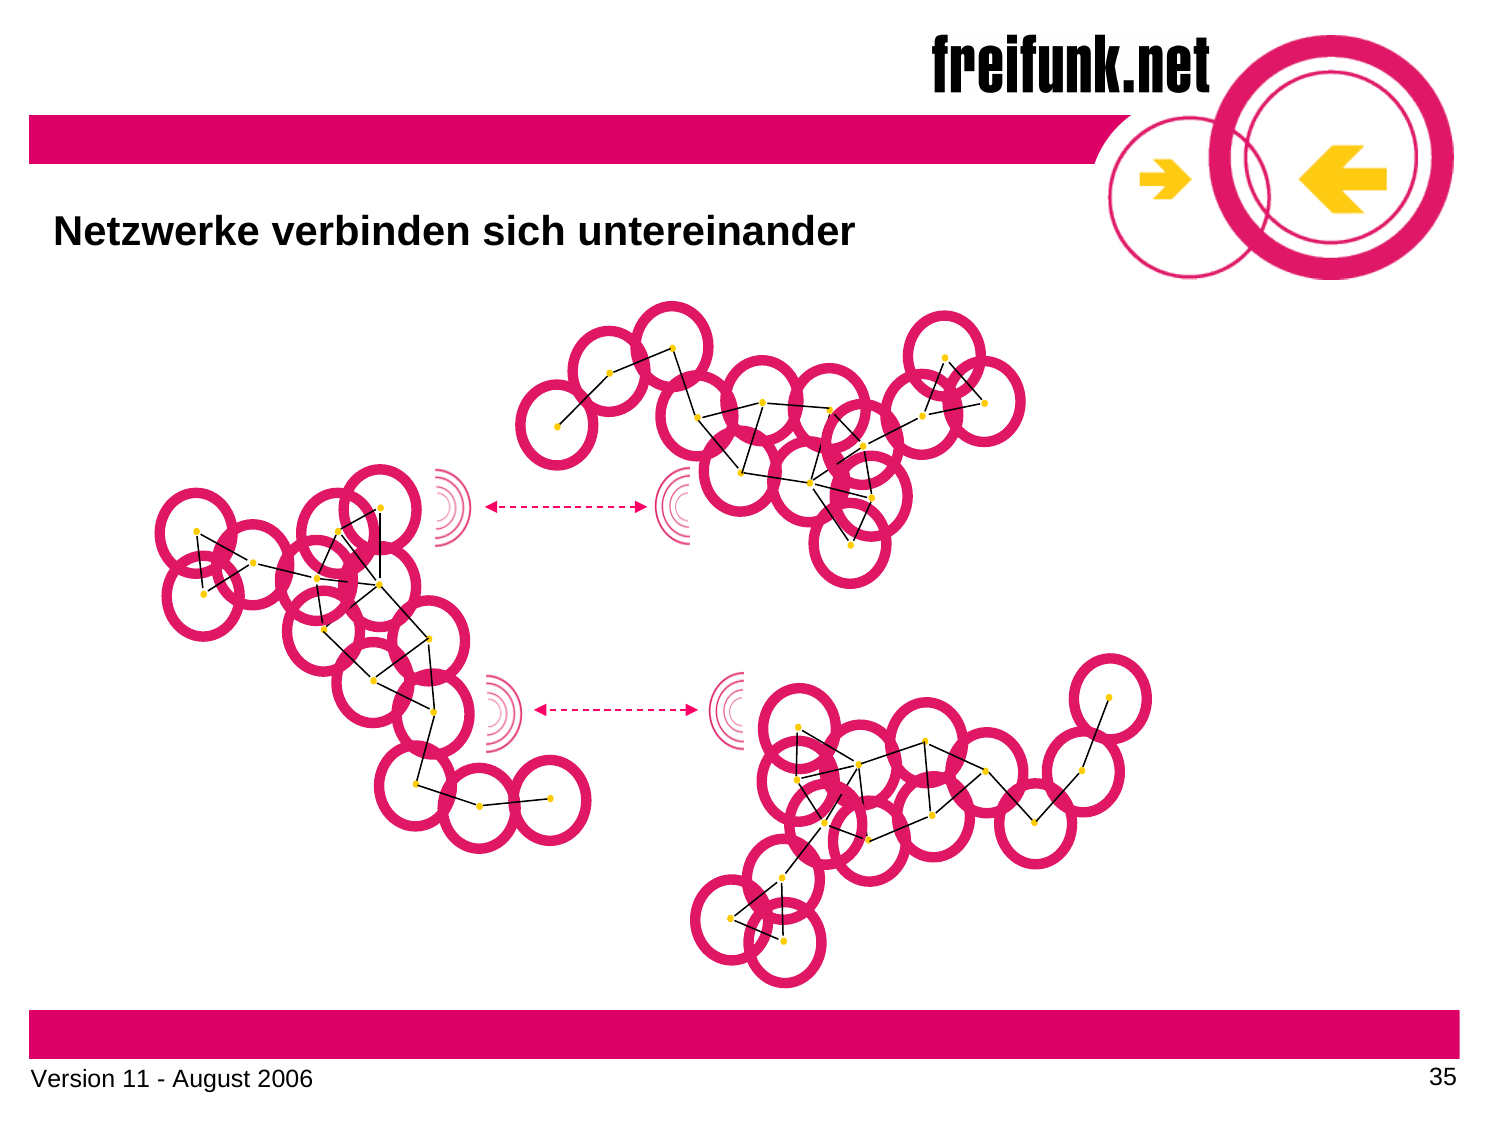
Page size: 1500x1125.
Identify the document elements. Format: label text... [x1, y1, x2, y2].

text_box [554, 423, 561, 431]
picture [652, 465, 692, 548]
text_box [1031, 818, 1038, 827]
picture [706, 670, 746, 753]
text_box [737, 469, 744, 477]
text_box [426, 635, 433, 643]
text_box [793, 776, 801, 784]
text_box [547, 794, 554, 803]
text_box [412, 780, 420, 788]
picture [433, 466, 474, 549]
text_box [778, 874, 786, 882]
text_box [320, 626, 328, 634]
text_box [821, 819, 828, 827]
text_box [868, 494, 875, 502]
text_box [476, 802, 483, 810]
text_box [806, 479, 814, 487]
text_box [313, 574, 321, 583]
text_box [606, 369, 613, 377]
text_box [430, 708, 437, 716]
text_box [250, 559, 257, 567]
text_box [370, 677, 377, 685]
text_box [919, 412, 926, 420]
text_box [669, 344, 676, 352]
text_box [941, 354, 949, 362]
text_box [200, 590, 207, 598]
text_box [865, 836, 872, 844]
text_box [193, 527, 200, 536]
text_box [826, 406, 833, 414]
text_box [377, 504, 384, 512]
text_box [727, 914, 734, 923]
text_box [759, 398, 766, 407]
picture [484, 672, 525, 755]
picture [932, 34, 1454, 280]
text_box [855, 760, 862, 768]
text_box [334, 527, 342, 536]
text_box [376, 581, 383, 589]
text_box [1105, 693, 1113, 702]
text_box [921, 737, 929, 745]
text_box [1078, 767, 1086, 775]
text_box [859, 442, 867, 450]
text_box [928, 811, 936, 820]
text_box [780, 937, 787, 945]
text_box [694, 414, 701, 422]
text_box [847, 541, 854, 549]
text_box [982, 767, 989, 775]
text_box [795, 723, 802, 731]
text_box [981, 399, 988, 407]
text_box Netzwerke verbinden sich untereinander [53, 204, 1046, 283]
